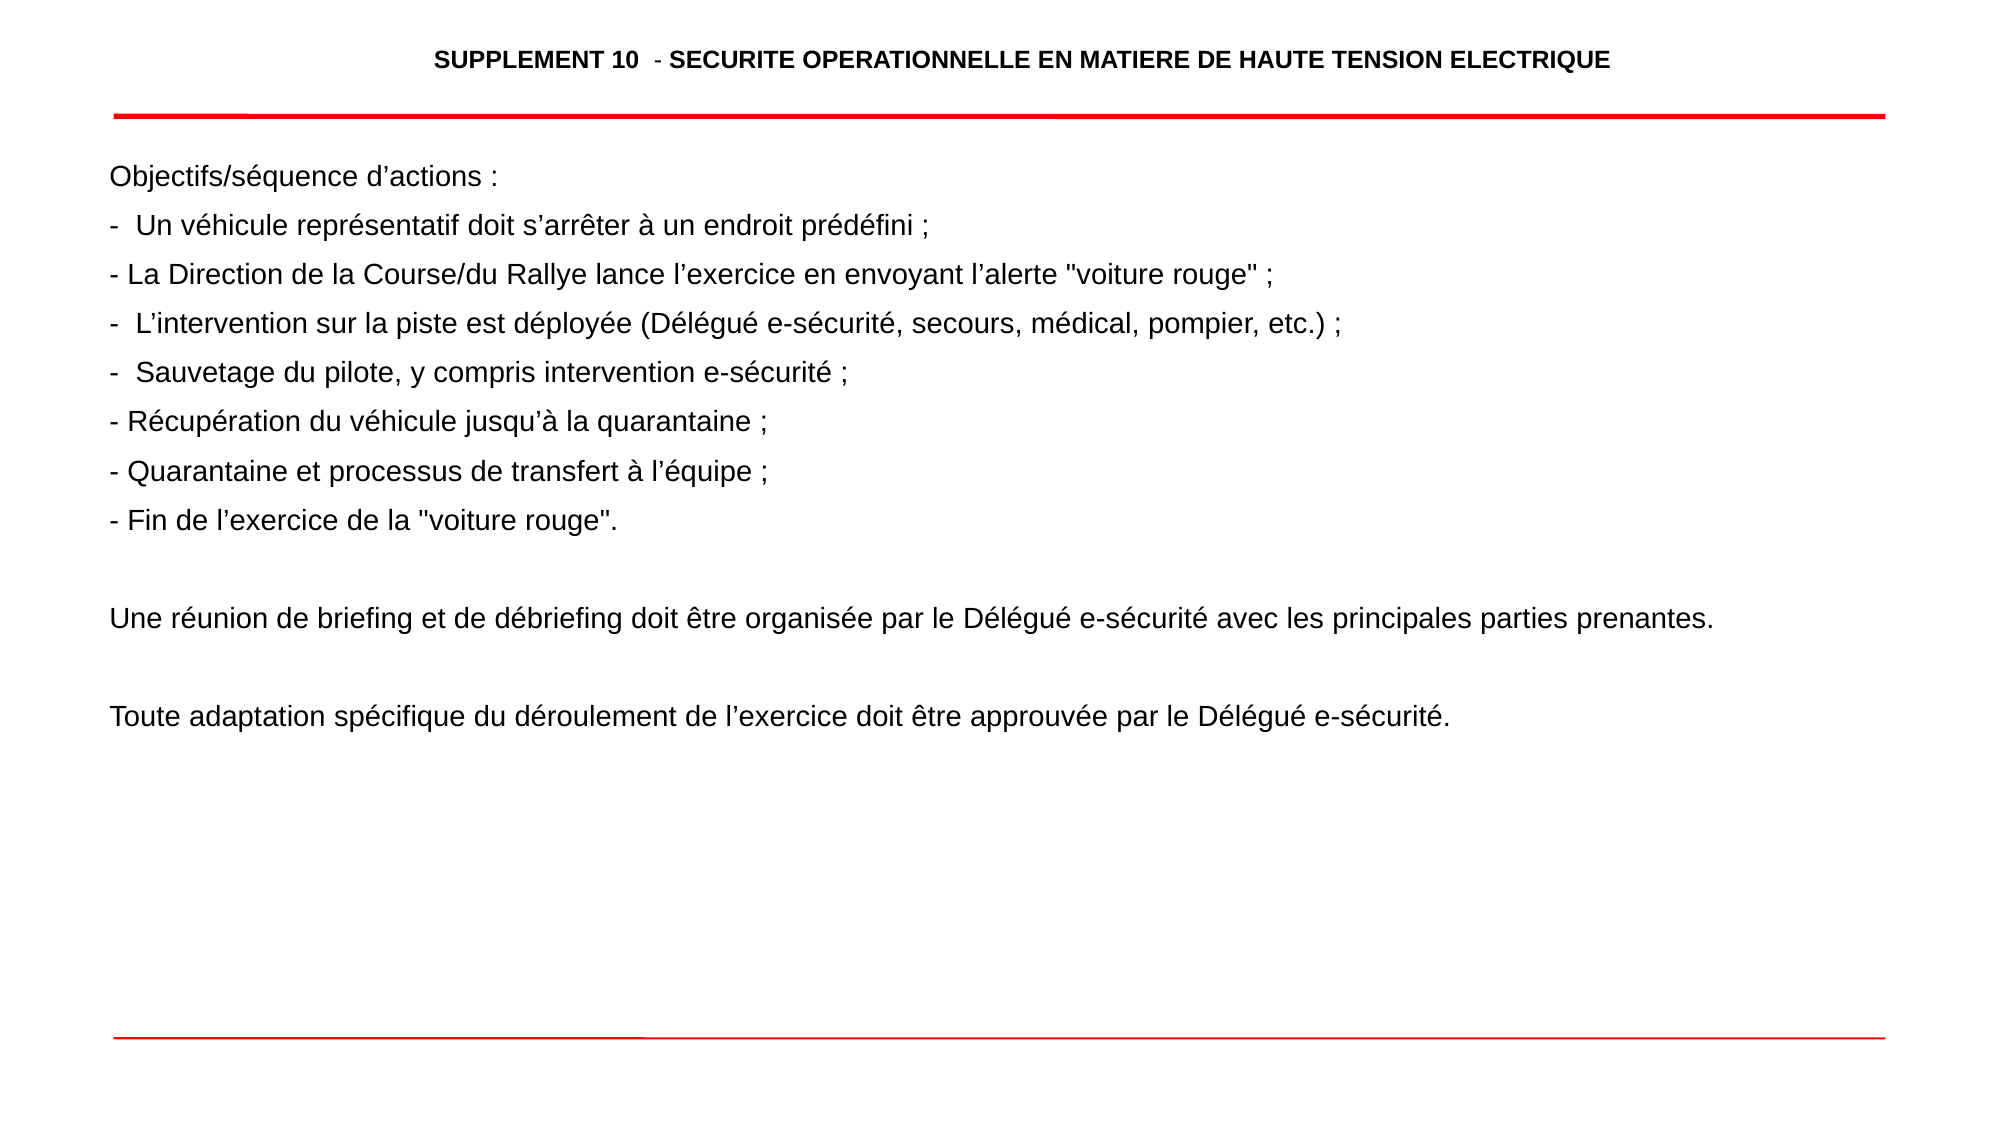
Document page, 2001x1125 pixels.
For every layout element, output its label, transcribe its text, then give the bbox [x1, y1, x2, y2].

text_box Objectifs/séquence d’actions : - Un véhicule représentatif doit s’arrêter à un endroit prédéfini ; - La Direction de la Course/du Rallye lance l’exercice en envoyant l’alerte "voiture rouge" ; - L’intervention sur la piste est déployée (Délégué e-sécurité, secours, médical, pompier, etc.) ; - Sauvetage du pilote, y compris intervention e-sécurité ; - Récupération du véhicule jusqu’à la quarantaine ; - Quarantaine et processus de transfert à l’équipe ; - Fin de l’exercice de la "voiture rouge". Une réunion de briefing et de débriefing doit être organisée par le Délégué e-sécurité avec les principales parties prenantes. Toute adaptation spécifique du déroulement de l’exercice doit être approuvée par le Délégué e-sécurité. [94, 135, 1867, 741]
text_box SUPPLEMENT 10 - SECURITE OPERATIONNELLE EN MATIERE DE HAUTE TENSION ELECTRIQUE [173, 38, 1895, 82]
